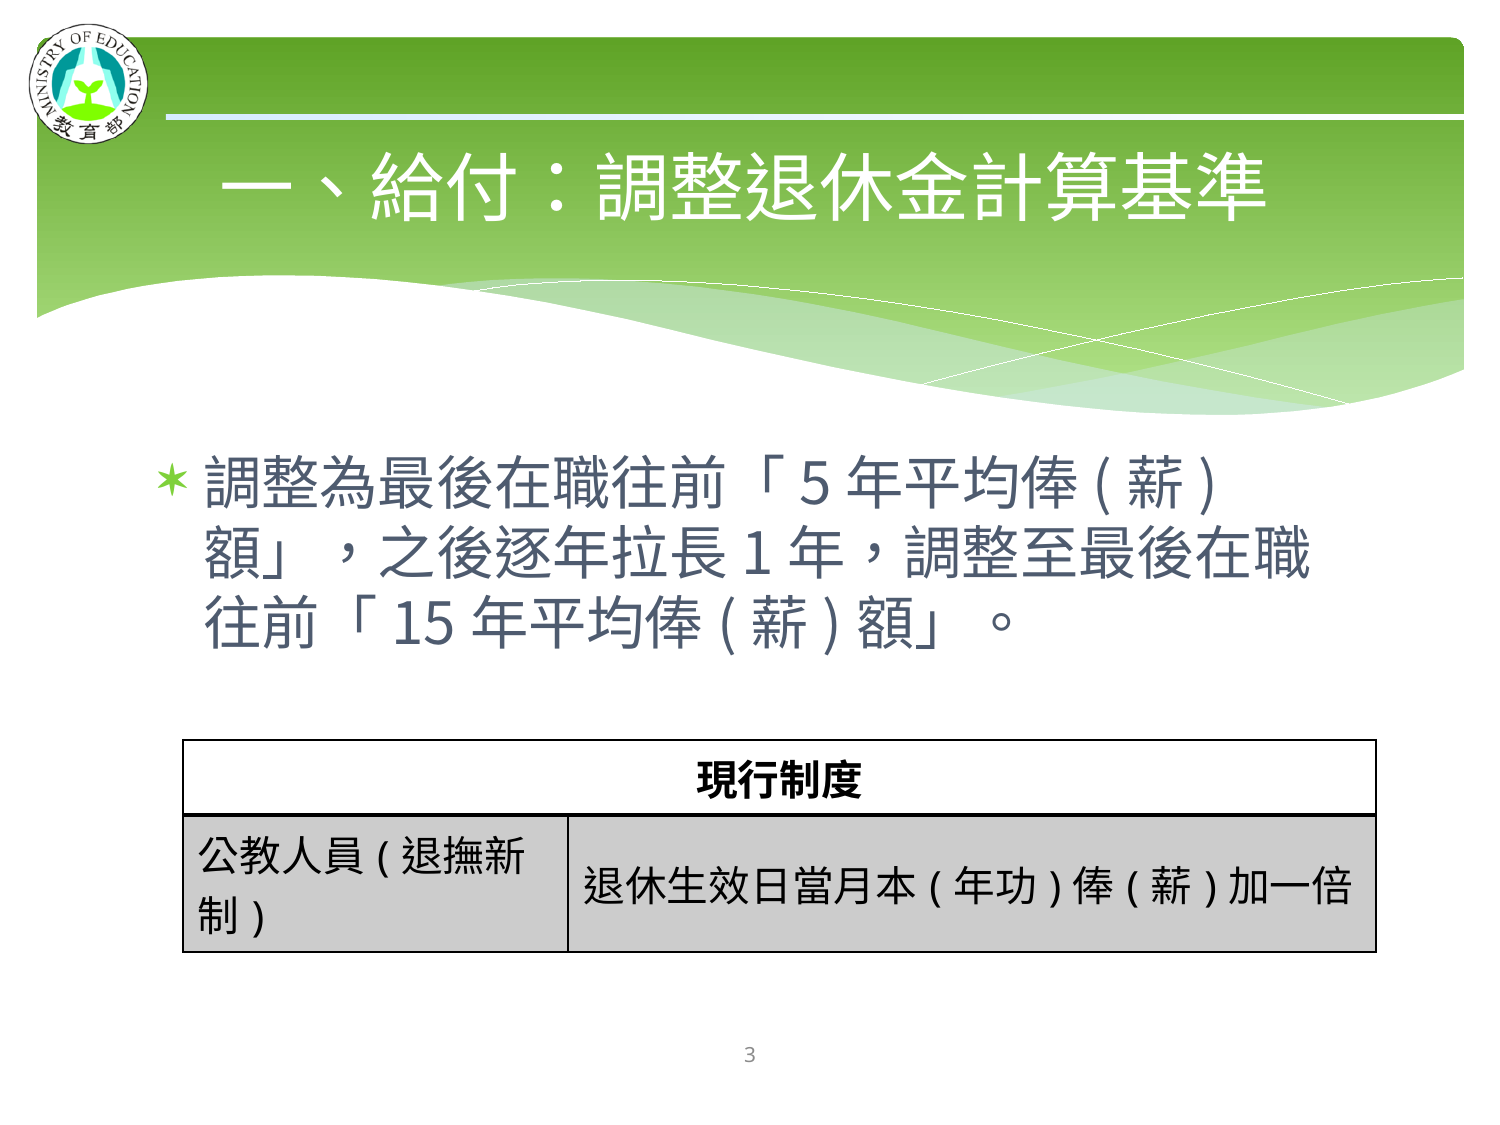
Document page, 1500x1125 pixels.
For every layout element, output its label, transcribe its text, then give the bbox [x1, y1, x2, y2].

slide_number <編號> [654, 1025, 846, 1086]
list 調整為最後在職往前「5年平均俸(薪)額」，之後逐年拉長1年，調整至最後在職往前「15年平均俸(薪)額」。 [143, 438, 1359, 1005]
table_header 現行制度 [184, 741, 1375, 813]
picture [27, 22, 149, 145]
table_cell 公教人員(退撫新制) [184, 817, 567, 951]
table_cell 退休生效日當月本(年功)俸(薪)加一倍 [569, 817, 1375, 951]
title 一、給付：調整退休金計算基準 [88, 82, 1439, 289]
